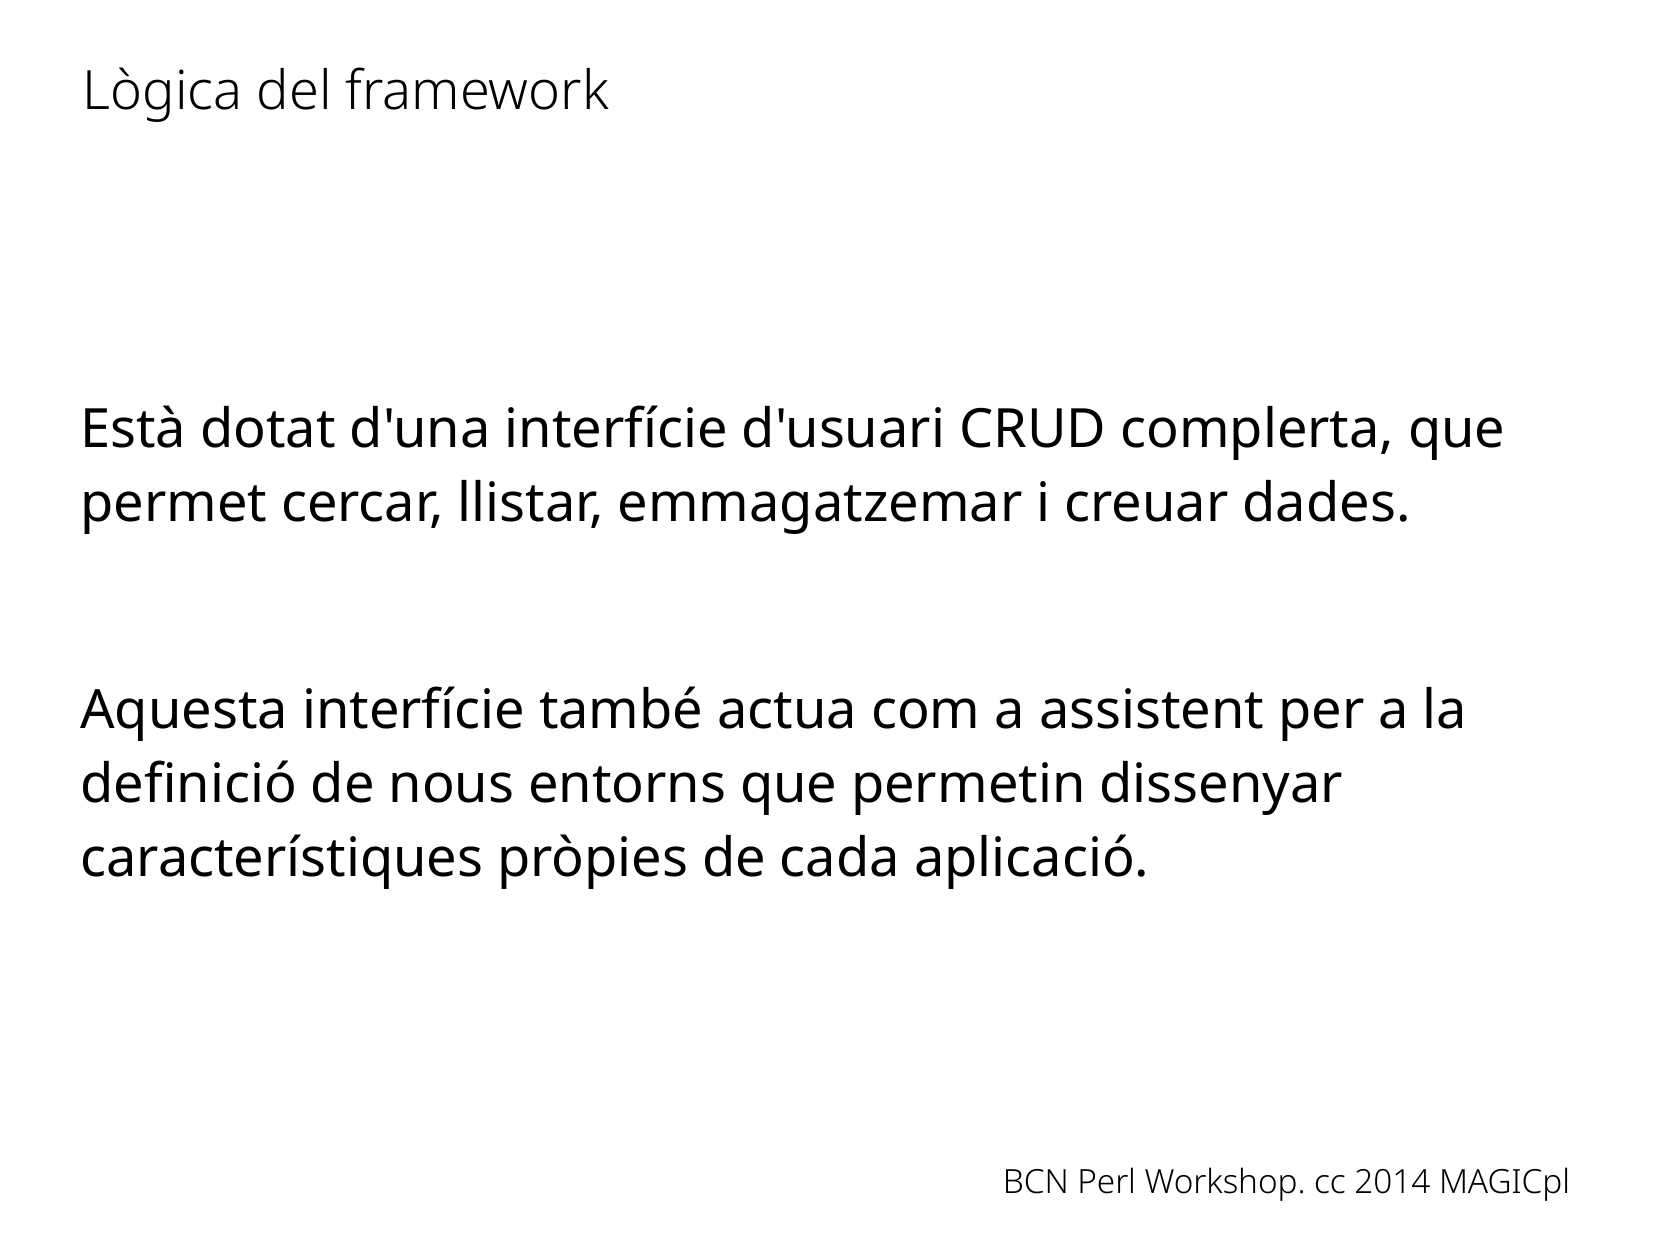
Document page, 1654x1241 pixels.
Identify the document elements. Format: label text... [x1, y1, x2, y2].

title BCN Perl Workshop. cc 2014 MAGICpl [82, 1139, 1571, 1223]
list Està dotat d'una interfície d'usuari CRUD complerta, que permet cercar, llistar, emmagatzemar i creuar dades. Aquesta interfície també actua com a assistent per a la definició de nous entorns que permetin dissenyar característiques pròpies de cada aplicació. [80, 389, 1536, 1109]
title Lògica del framework [82, 47, 1571, 130]
